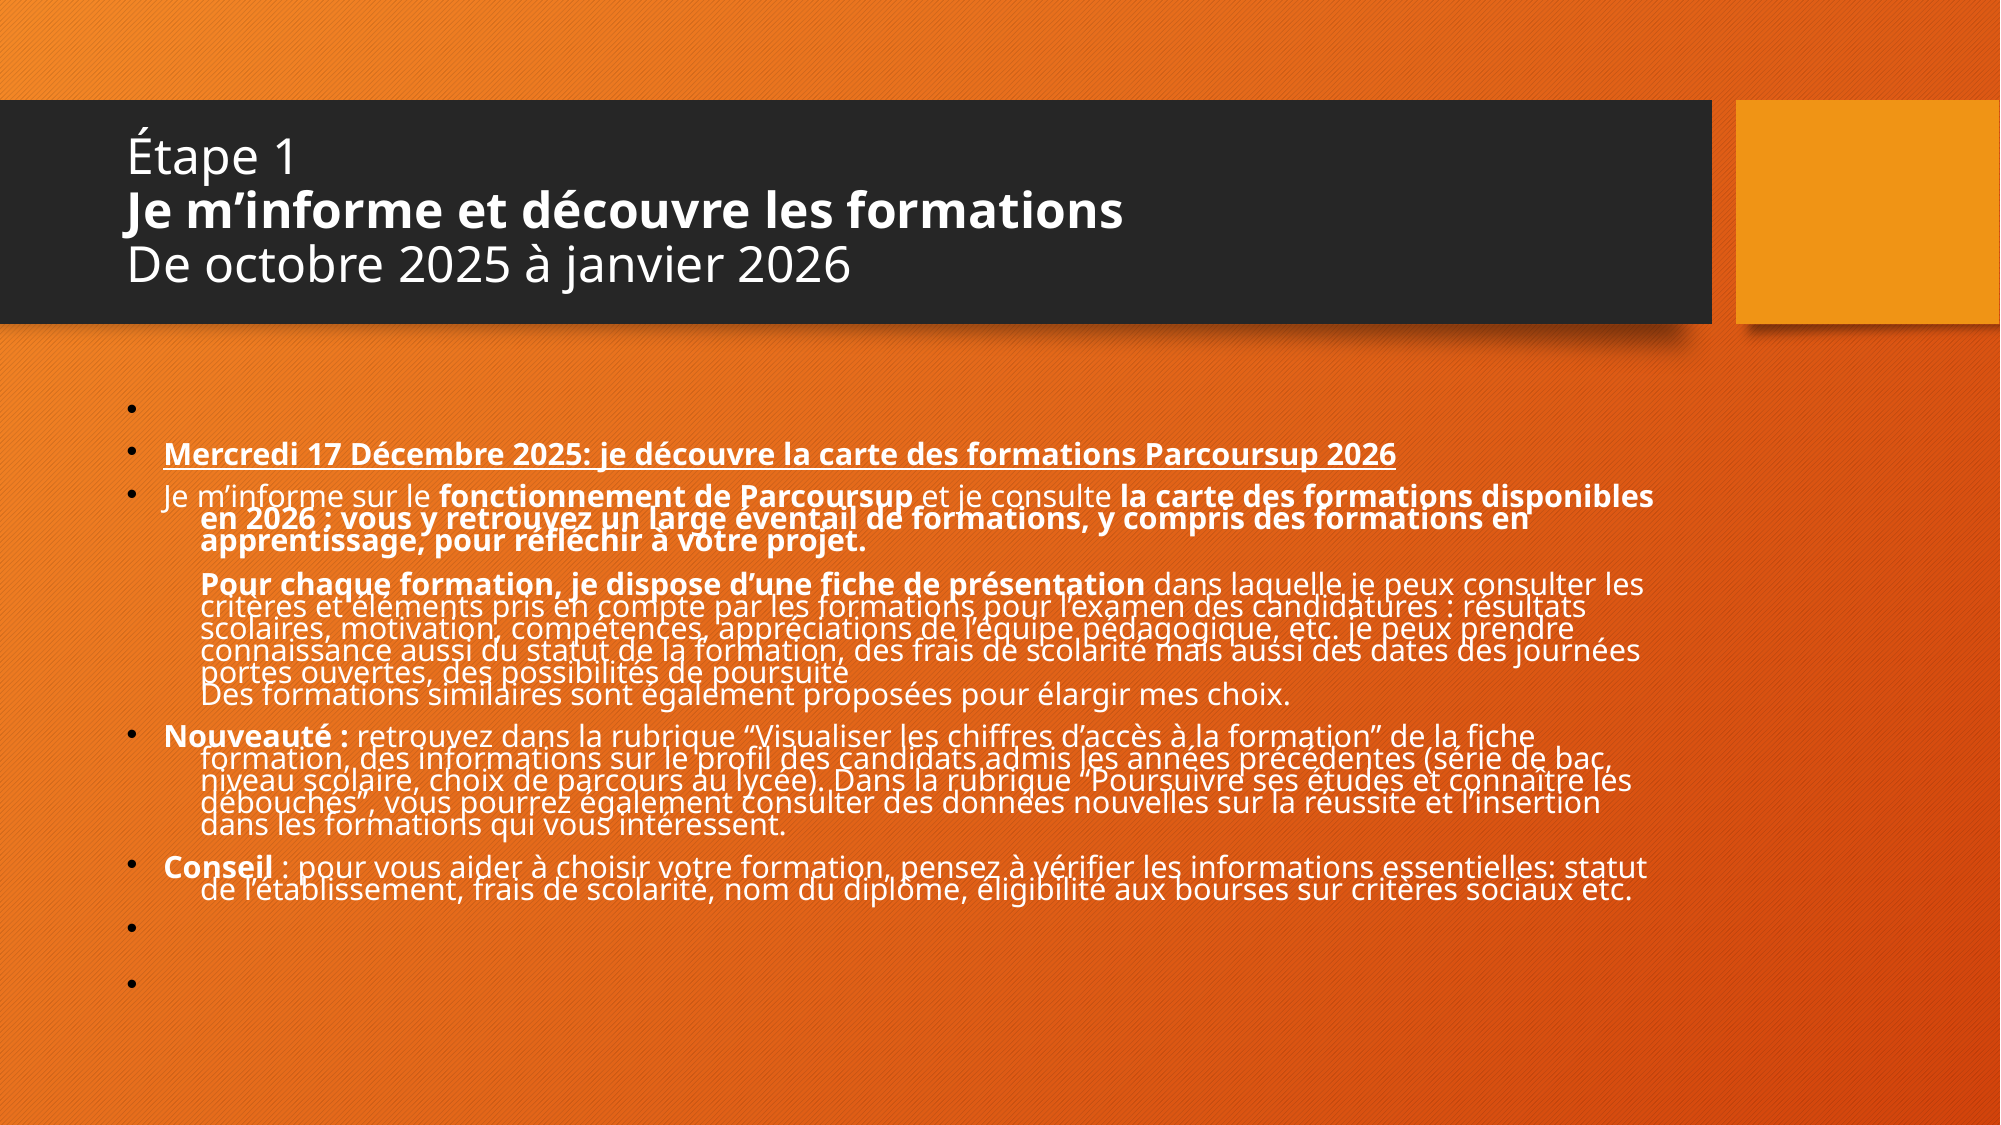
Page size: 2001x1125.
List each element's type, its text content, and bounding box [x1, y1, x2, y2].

title Étape 1 Je m’informe et découvre les formations De octobre 2025 à janvier 2026 [111, 123, 1689, 301]
list Mercredi 17 Décembre 2025: je découvre la carte des formations Parcoursup 2026 Je m’informe sur le fonctionnement de Parcoursup et je consulte la carte des formations disponibles en 2026 : vous y retrouvez un large éventail de formations, y compris des formations en apprentissage, pour réfléchir à votre projet. Pour chaque formation, je dispose d’une fiche de présentation dans laquelle je peux consulter les critères et éléments pris en compte par les formations pour l’examen des candidatures : résultats scolaires, motivation, compétences, appréciations de l’équipe pédagogique, etc. je peux prendre connaissance aussi du statut de la formation, des frais de scolarité mais aussi des dates des journées portes ouvertes, des possibilités de poursuite Des formations similaires sont également proposées pour élargir mes choix. Nouveauté : retrouvez dans la rubrique “Visualiser les chiffres d’accès à la formation” de la fiche formation, des informations sur le profil des candidats admis les années précédentes (série de bac, niveau scolaire, choix de parcours au lycée). Dans la rubrique “Poursuivre ses études et connaître les débouchés”, vous pourrez également consulter des données nouvelles sur la réussite et l’insertion dans les formations qui vous intéressent. Conseil : pour vous aider à choisir votre formation, pensez à vérifier les informations essentielles: statut de l’établissement, frais de scolarité, nom du diplôme, éligibilité aux bourses sur critères sociaux etc. [111, 383, 1689, 974]
picture [1736, 323, 2000, 348]
picture [0, 323, 1713, 376]
